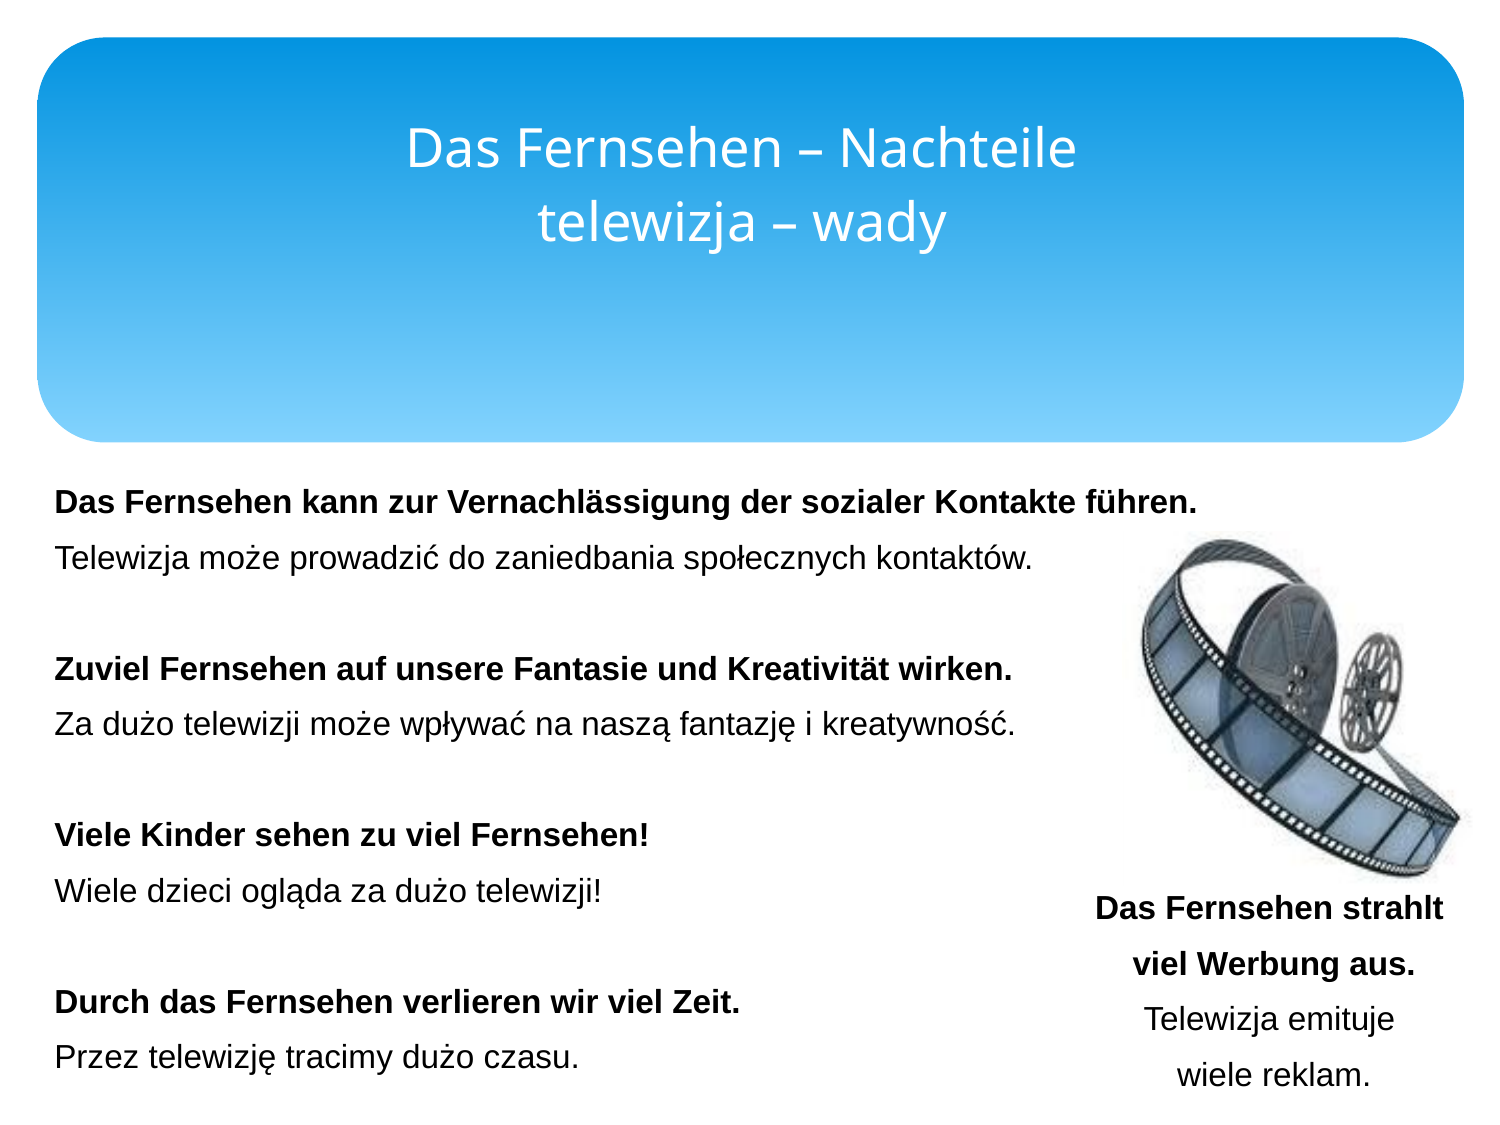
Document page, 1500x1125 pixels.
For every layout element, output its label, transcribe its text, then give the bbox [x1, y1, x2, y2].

title Das Fernsehen – Nachteile telewizja – wady [67, 88, 1418, 280]
text_box Das Fernsehen strahlt viel Werbung aus. Telewizja emituje wiele reklam. [1080, 826, 1469, 1106]
subtitle Das Fernsehen kann zur Vernachlässigung der sozialer Kontakte führen. Telewizja może prowadzić do zaniedbania społecznych kontaktów. Zuviel Fernsehen auf unsere Fantasie und Kreativität wirken. Za dużo telewizji może wpływać na naszą fantazję i kreatywność. Viele Kinder sehen zu viel Fernsehen! Wiele dzieci ogląda za dużo telewizji! Durch das Fernsehen verlieren wir viel Zeit. Przez telewizję tracimy dużo czasu. [54, 469, 1270, 1072]
picture [1122, 531, 1477, 886]
